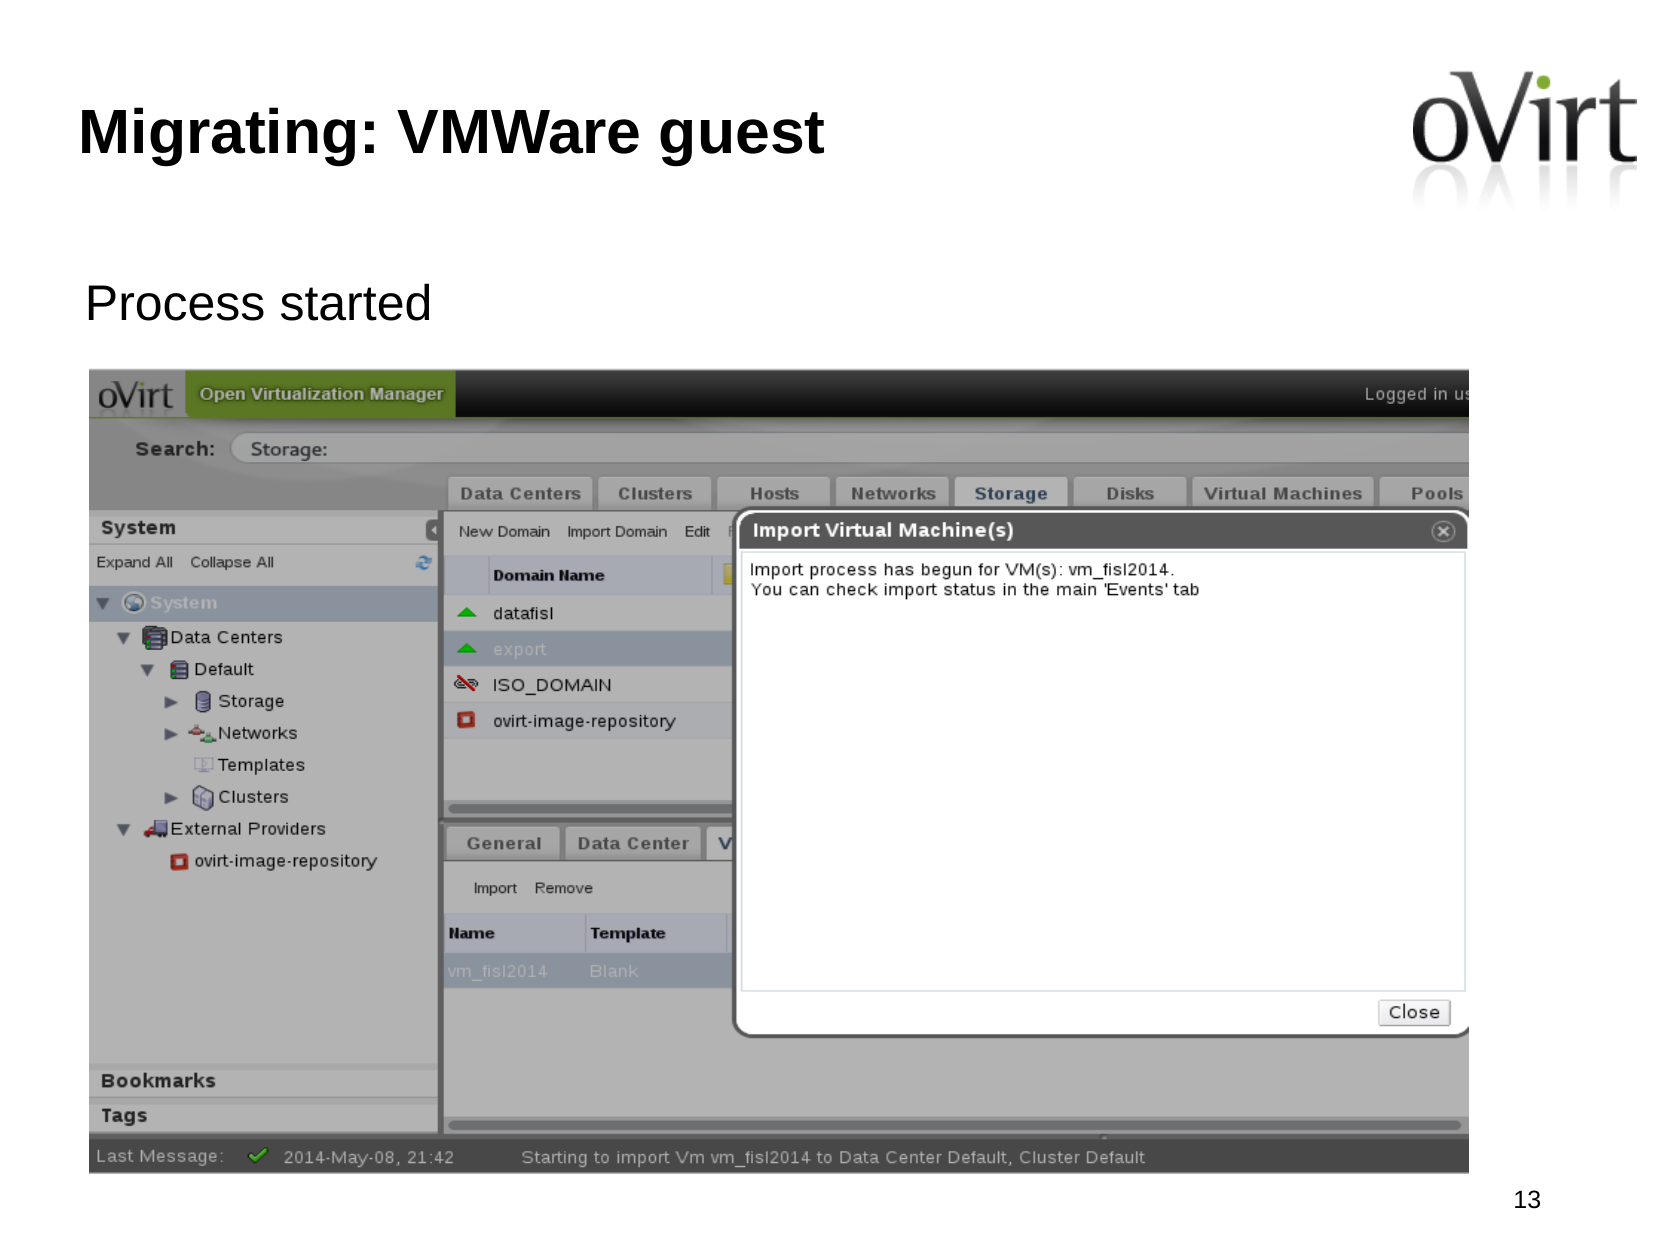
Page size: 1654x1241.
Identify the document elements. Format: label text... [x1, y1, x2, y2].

picture [89, 368, 1469, 1175]
text_box Migrating: VMWare guest [64, 30, 1285, 233]
text_box Process started [70, 202, 1291, 405]
picture [1413, 63, 1637, 212]
